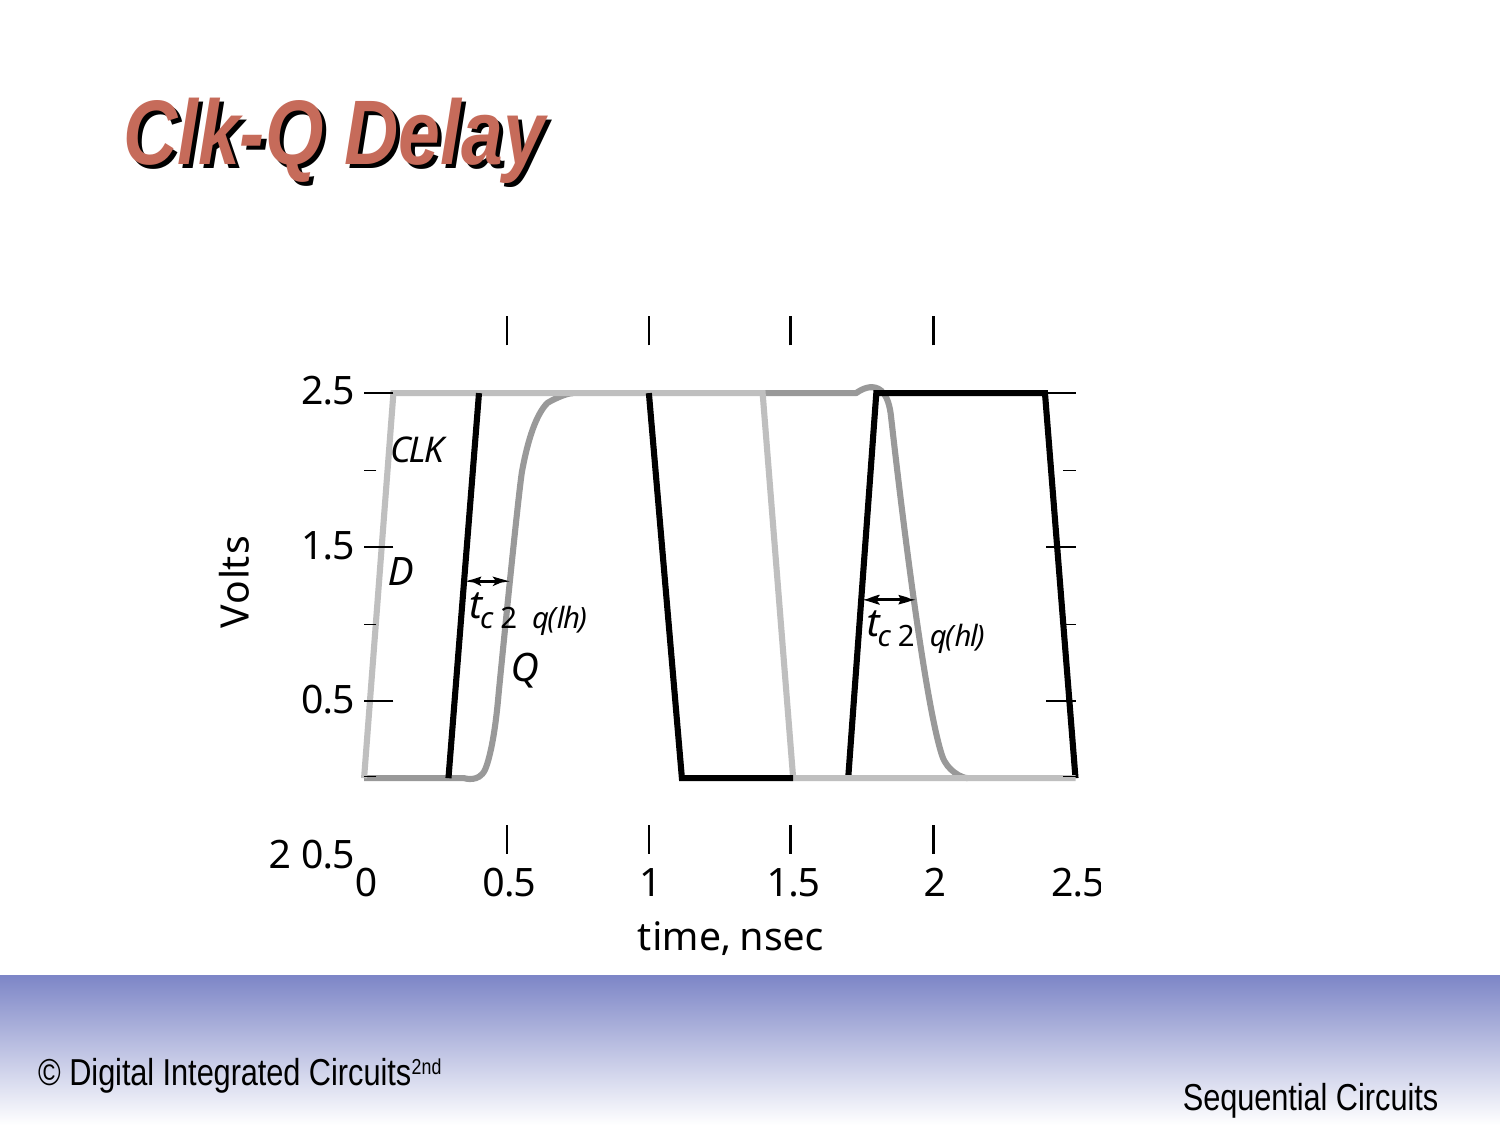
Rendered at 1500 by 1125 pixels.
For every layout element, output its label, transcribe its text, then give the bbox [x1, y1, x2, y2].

picture [212, 312, 1101, 966]
title Clk-Q Delay [108, 65, 1384, 190]
